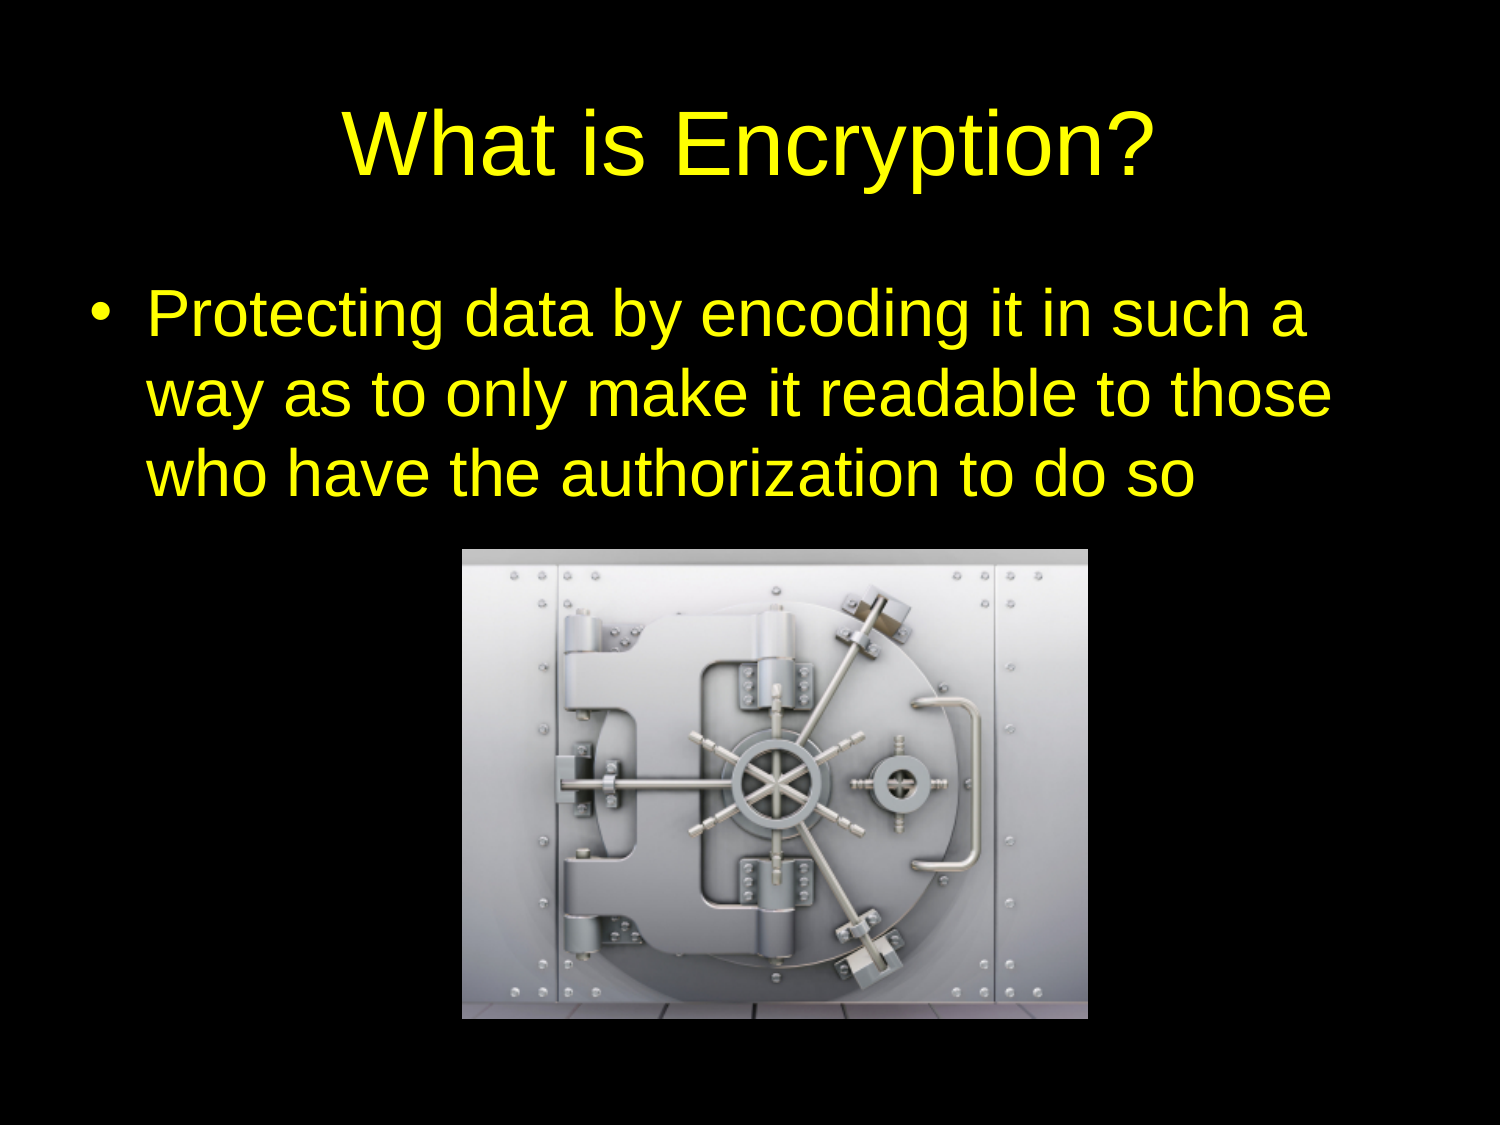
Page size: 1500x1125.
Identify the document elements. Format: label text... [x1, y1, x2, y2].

picture [462, 549, 1088, 1019]
list Protecting data by encoding it in such a way as to only make it readable to those who have the authorization to do so [75, 262, 1426, 1006]
title What is Encryption? [75, 45, 1426, 233]
